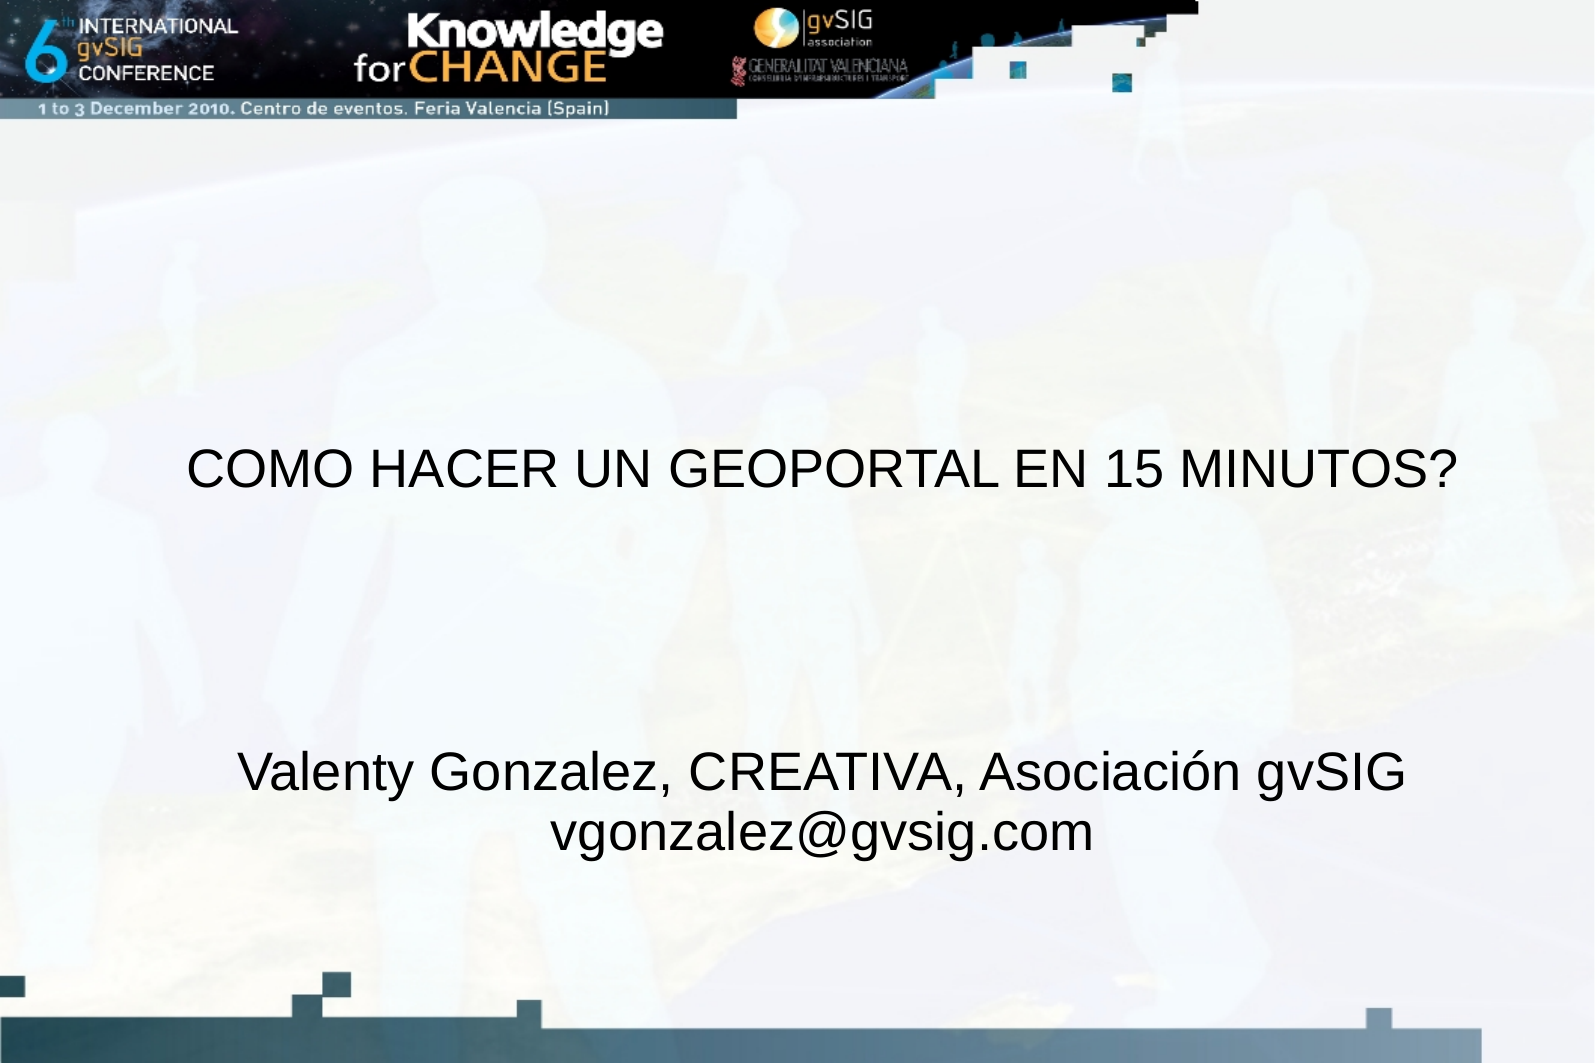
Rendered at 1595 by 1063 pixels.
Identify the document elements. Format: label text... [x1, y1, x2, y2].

picture [0, 0, 1595, 1063]
text_box COMO HACER UN GEOPORTAL EN 15 MINUTOS? Valenty Gonzalez, CREATIVA, Asociación gvSIG vgonzalez@gvsig.com [171, 431, 1476, 870]
